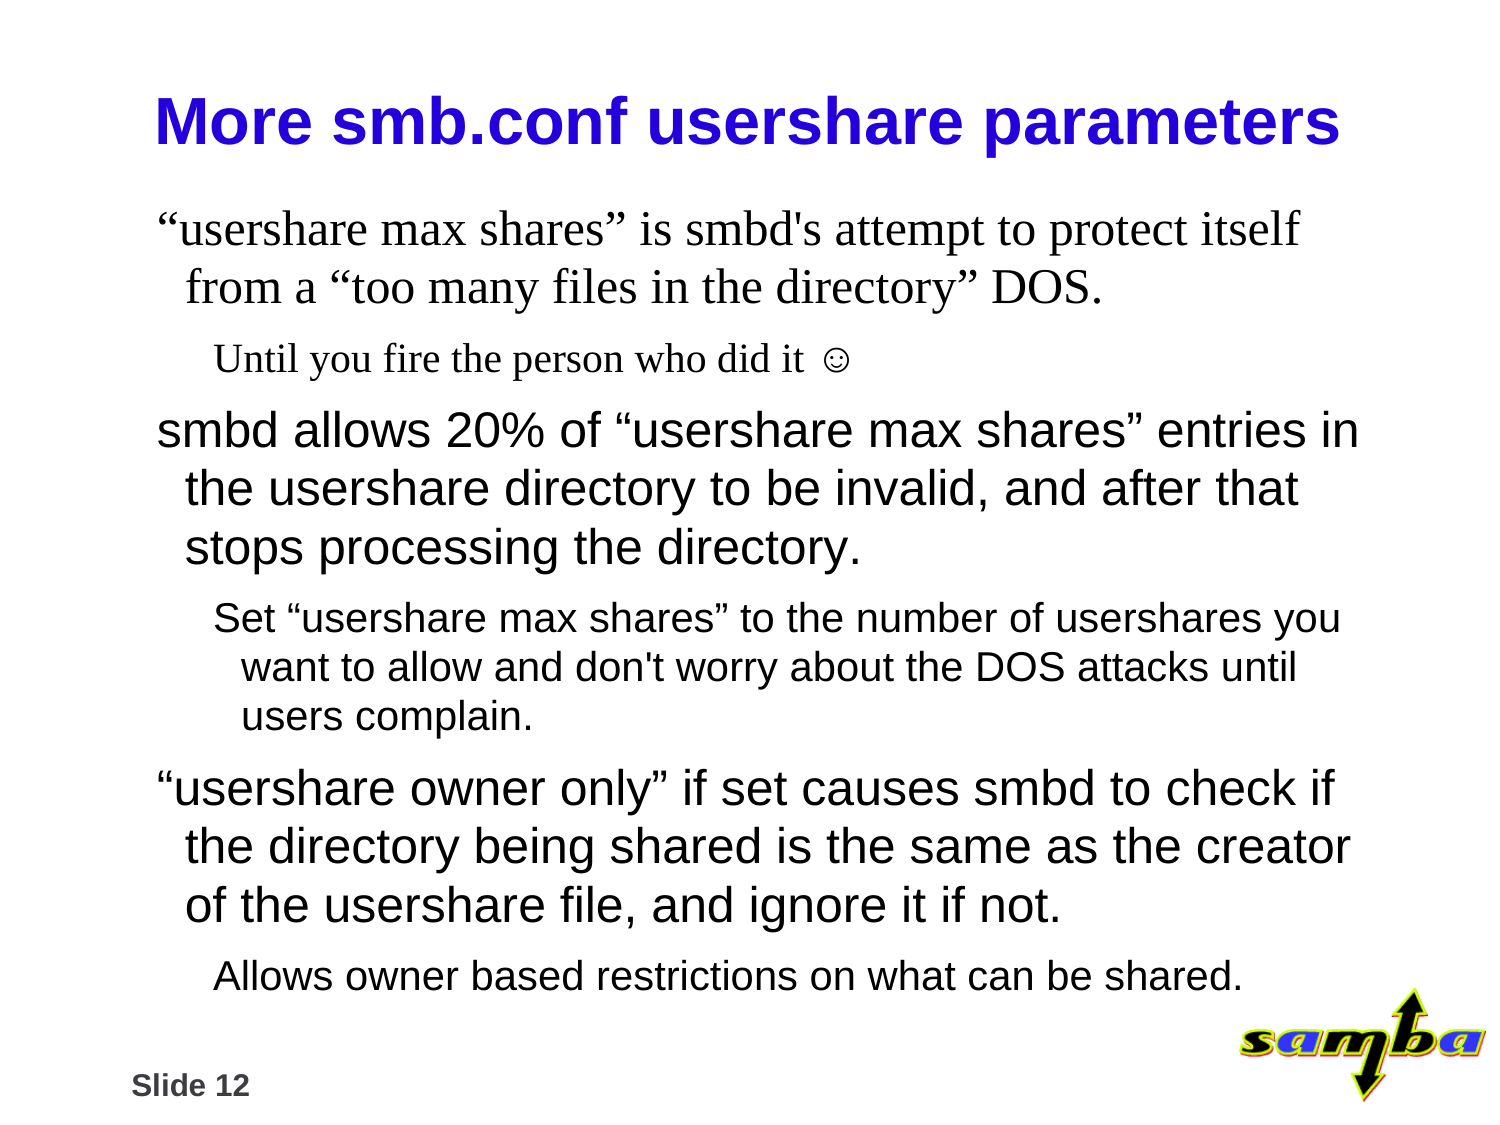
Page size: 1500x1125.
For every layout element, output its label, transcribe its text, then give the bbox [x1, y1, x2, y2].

picture [1239, 987, 1486, 1102]
list “usershare max shares” is smbd's attempt to protect itself from a “too many files in the directory” DOS. Until you fire the person who did it ☺ smbd allows 20% of “usershare max shares” entries in the usershare directory to be invalid, and after that stops processing the directory. Set “usershare max shares” to the number of usershares you want to allow and don't worry about the DOS attacks until users complain. “usershare owner only” if set causes smbd to check if the directory being shared is the same as the creator of the usershare file, and ignore it if not. Allows owner based restrictions on what can be shared. [156, 198, 1397, 1079]
title More smb.conf usershare parameters [154, 41, 1383, 205]
